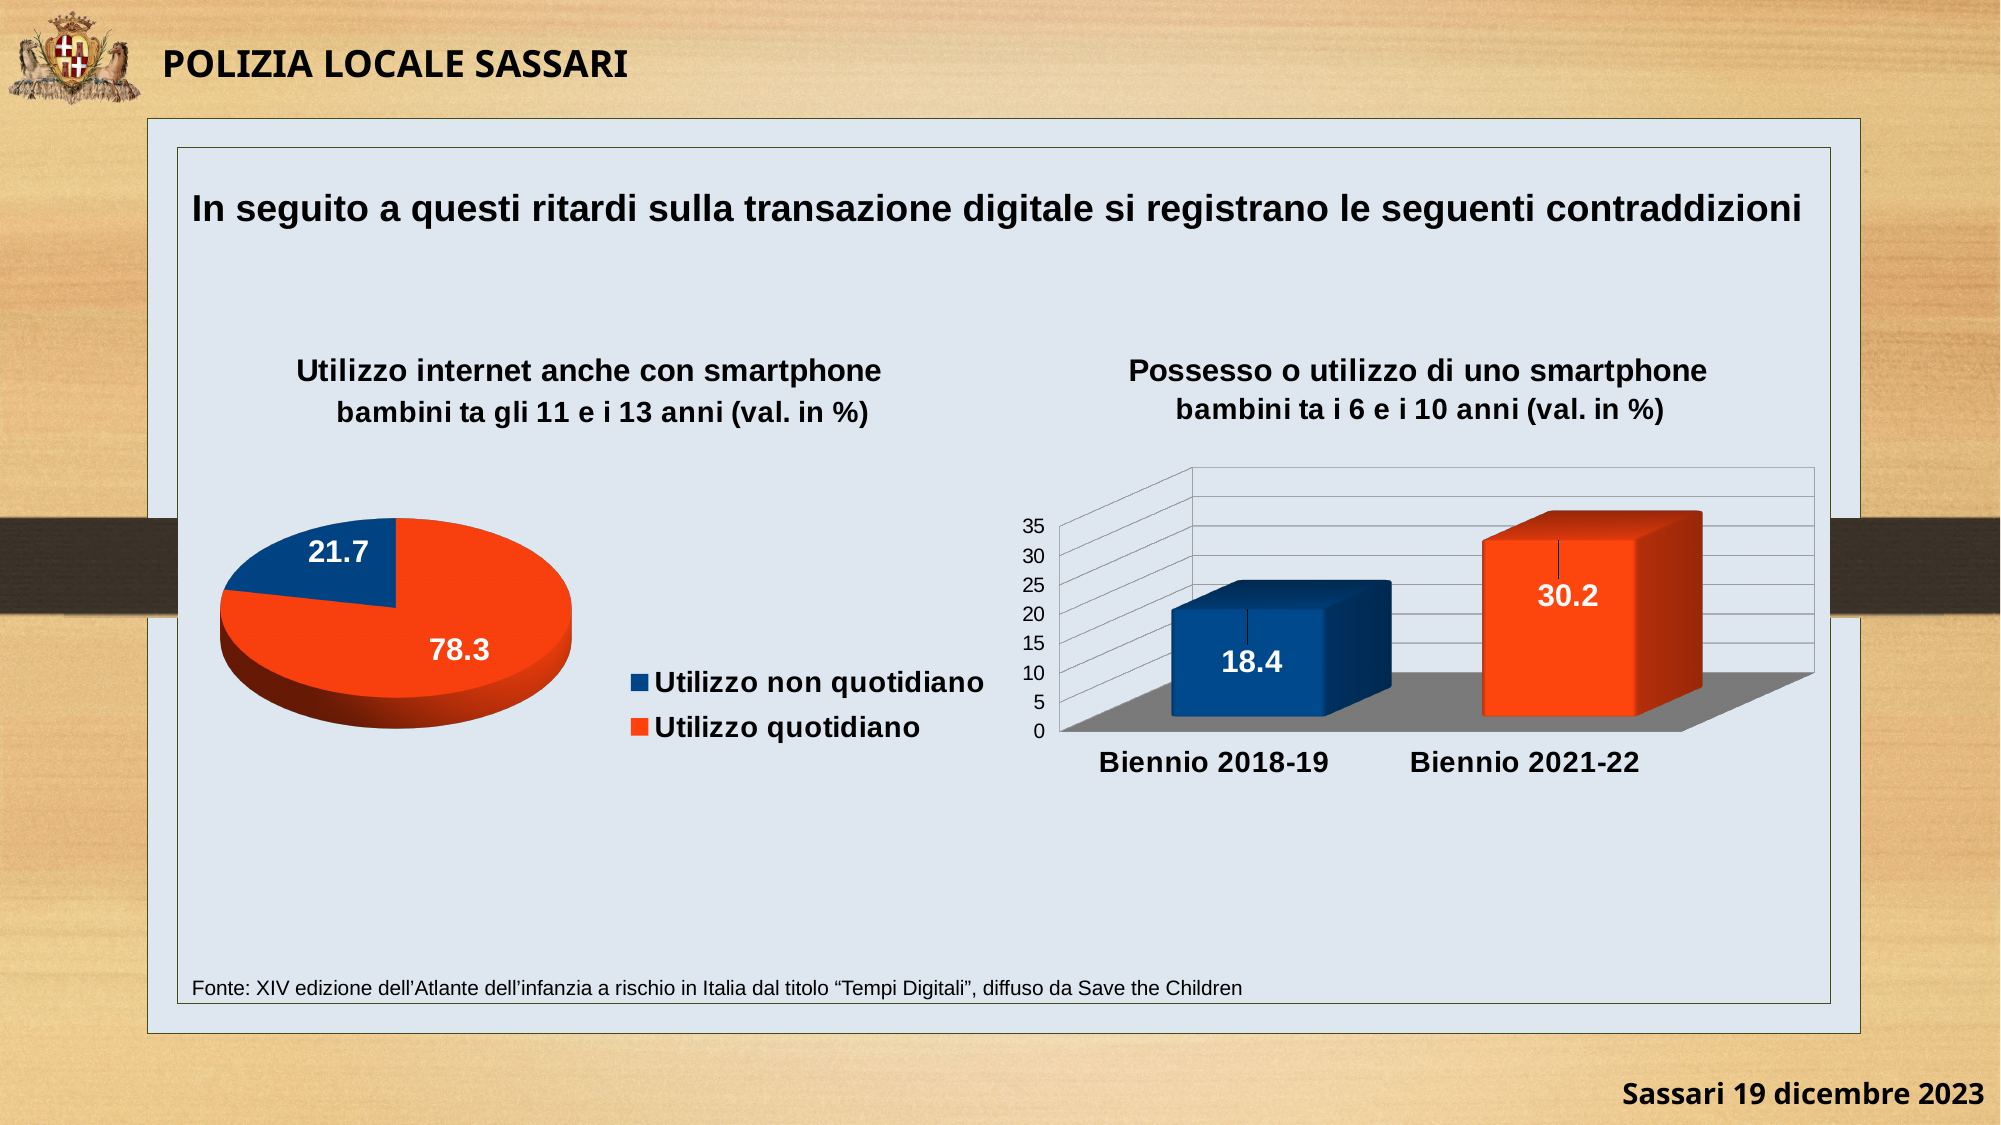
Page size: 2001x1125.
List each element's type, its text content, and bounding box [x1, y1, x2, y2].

text_box [178, 148, 1830, 180]
text_box [147, 618, 1861, 1034]
chart [177, 326, 1002, 791]
text_box Sassari 19 dicembre 2023 [1350, 1065, 2000, 1125]
text_box POLIZIA LOCALE SASSARI [147, 30, 797, 98]
text_box In seguito a questi ritardi sulla transazione digitale si registrano le seguenti contraddizioni [177, 180, 1831, 291]
text_box Fonte: XIV edizione dell’Atlante dell’infanzia a rischio in Italia dal titolo “Tempi Digitali”, diffuso da Save the Children [177, 969, 1736, 1008]
chart [1006, 326, 1831, 791]
text_box [147, 118, 1861, 518]
text_box [178, 291, 1830, 1003]
picture [0, 0, 2001, 1125]
